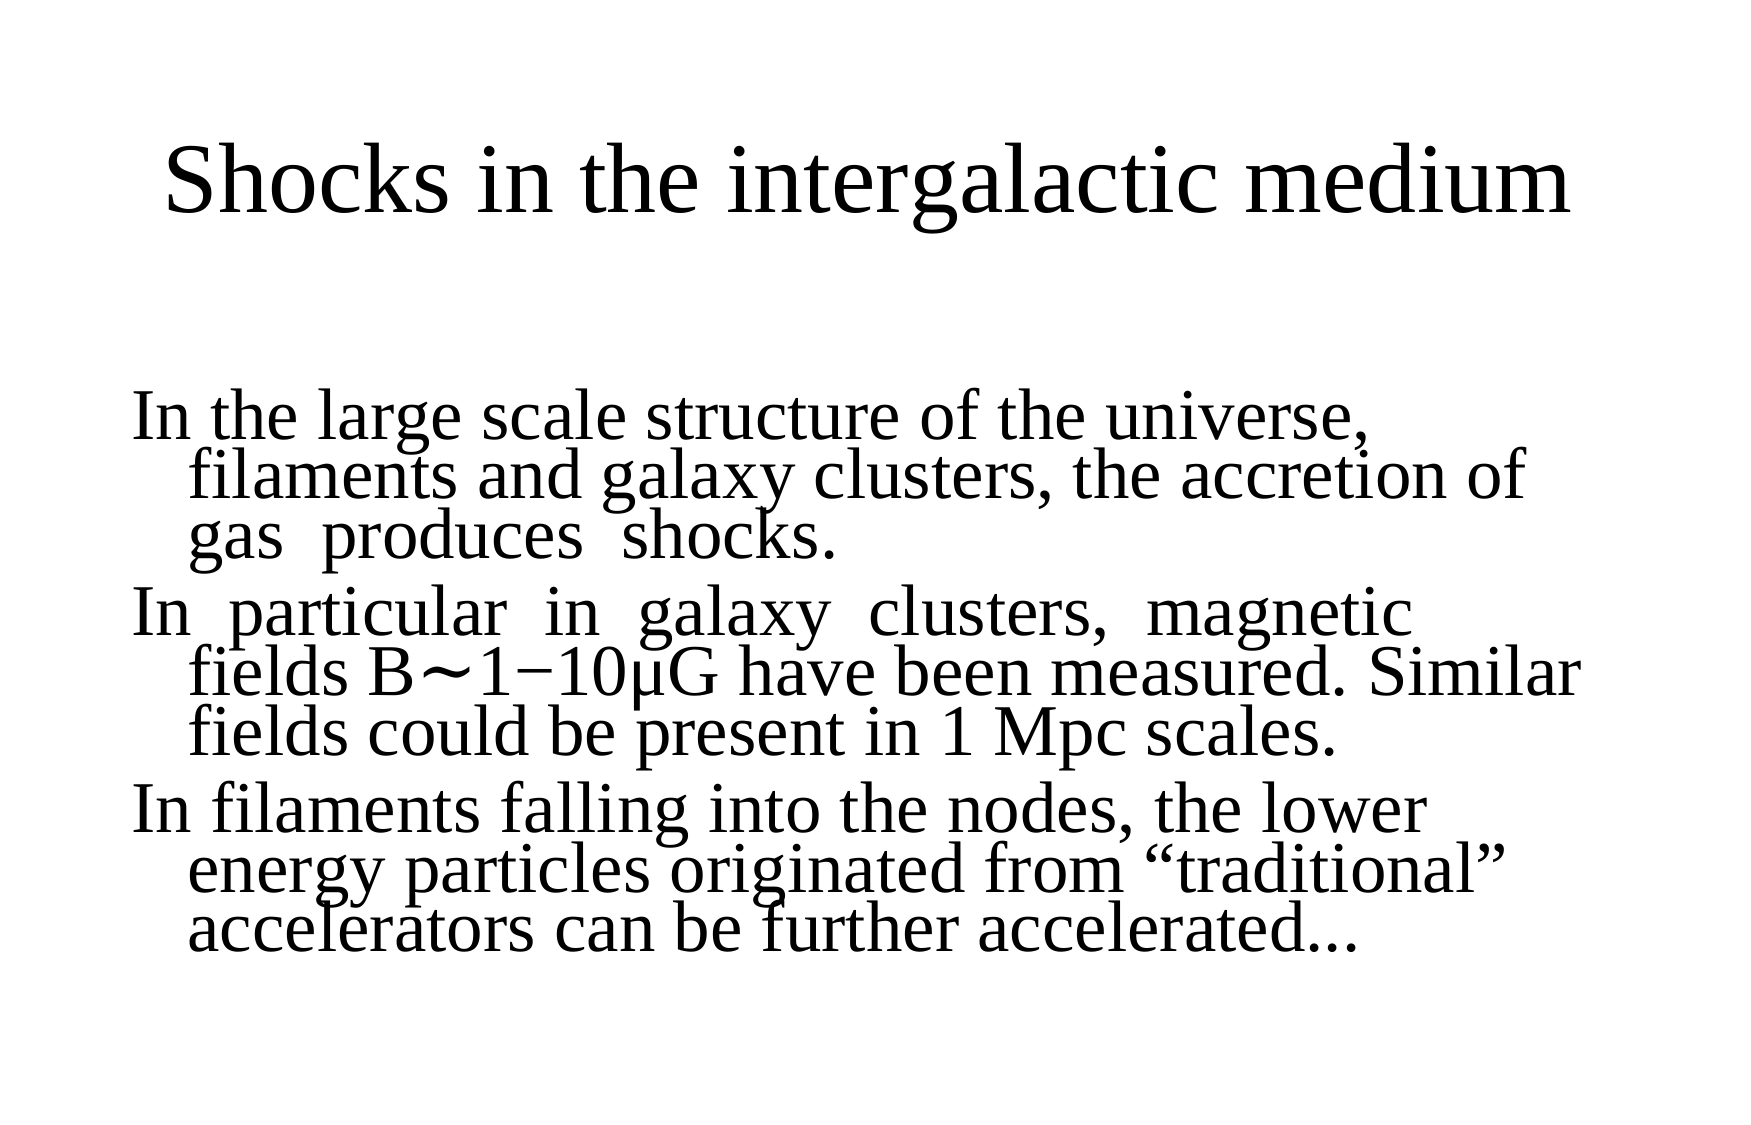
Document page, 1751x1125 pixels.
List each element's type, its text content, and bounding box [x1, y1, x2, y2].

title Shocks in the intergalactic medium [131, 65, 1606, 310]
list In the large scale structure of the universe, filaments and galaxy clusters, the accretion of gas produces shocks. In particular in galaxy clusters, magnetic fields B∼1−10μG have been measured. Similar fields could be present in 1 Mpc scales. In filaments falling into the nodes, the lower energy particles originated from “traditional” accelerators can be further accelerated... [131, 324, 1606, 1070]
